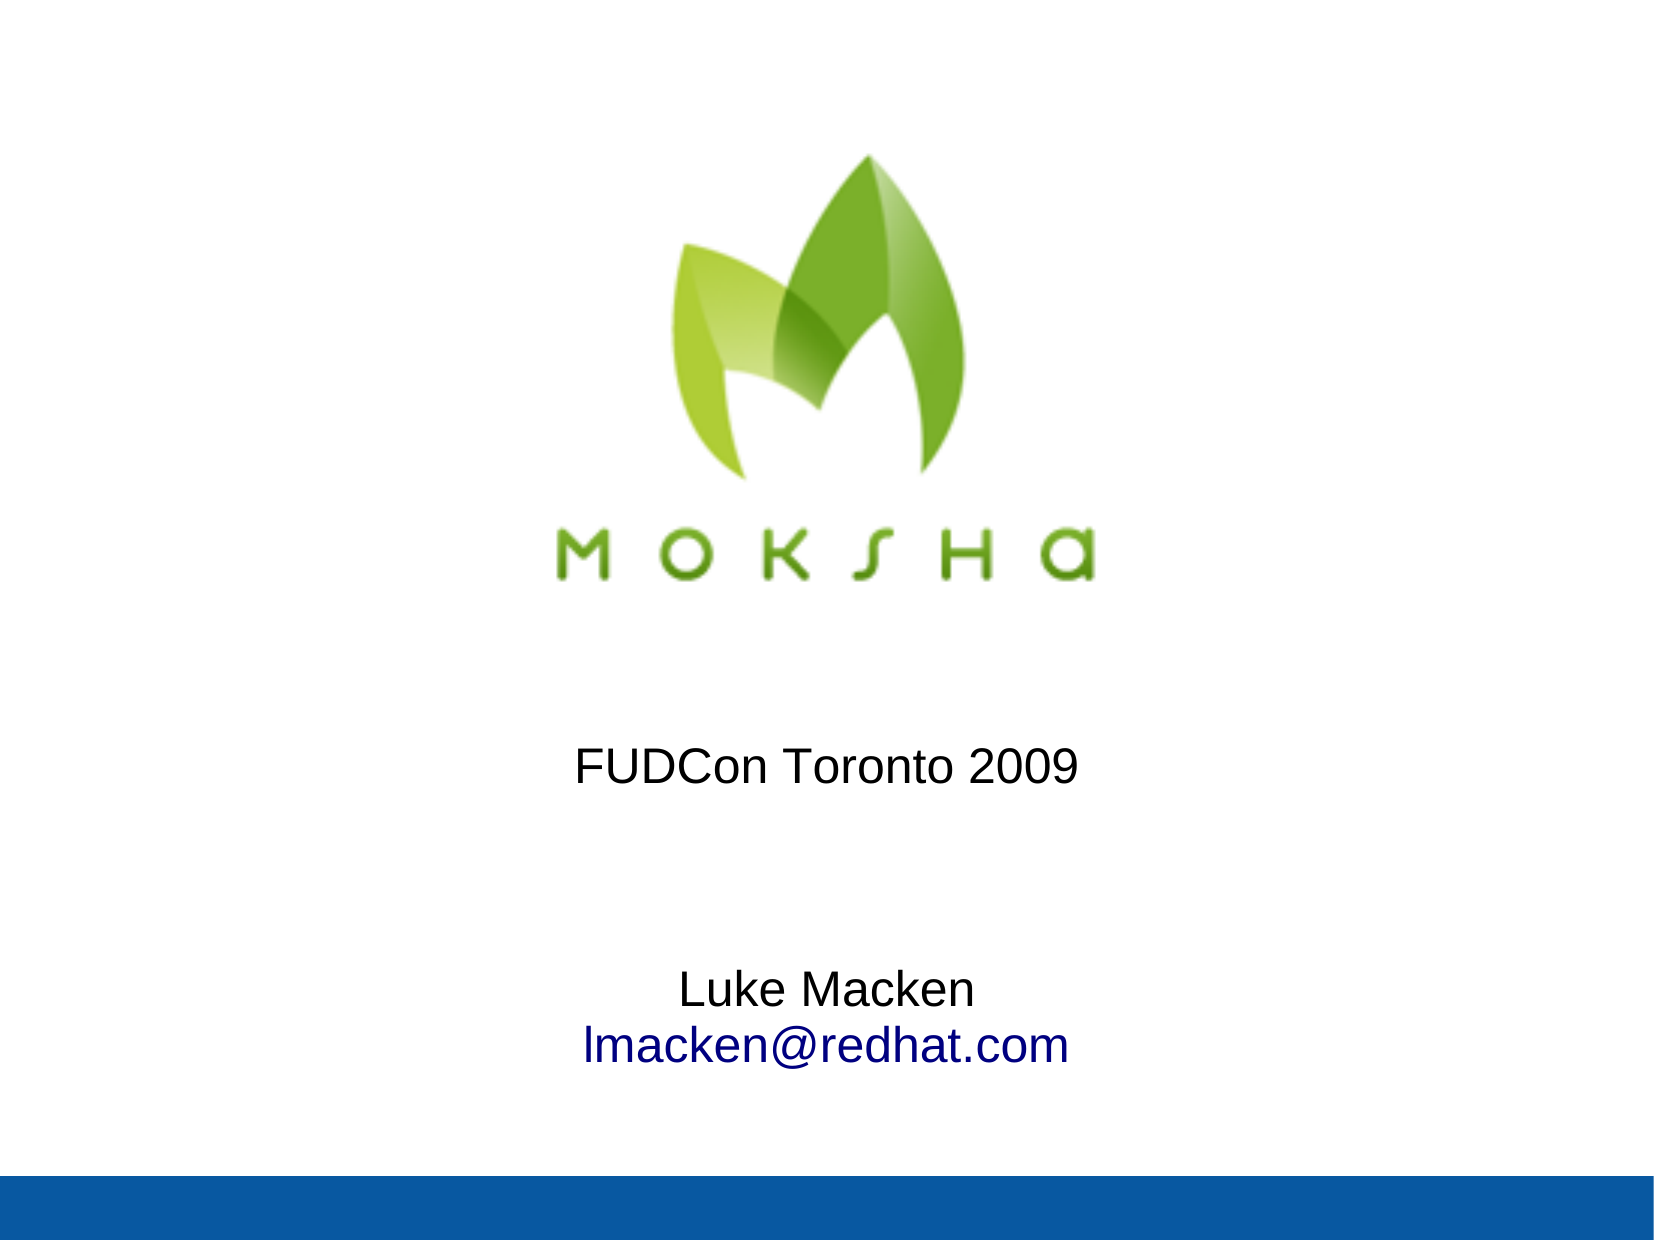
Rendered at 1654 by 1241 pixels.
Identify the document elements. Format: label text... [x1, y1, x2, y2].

text_box FUDCon Toronto 2009 Luke Macken lmacken@redhat.com [0, 682, 1654, 1241]
picture [477, 131, 1177, 624]
